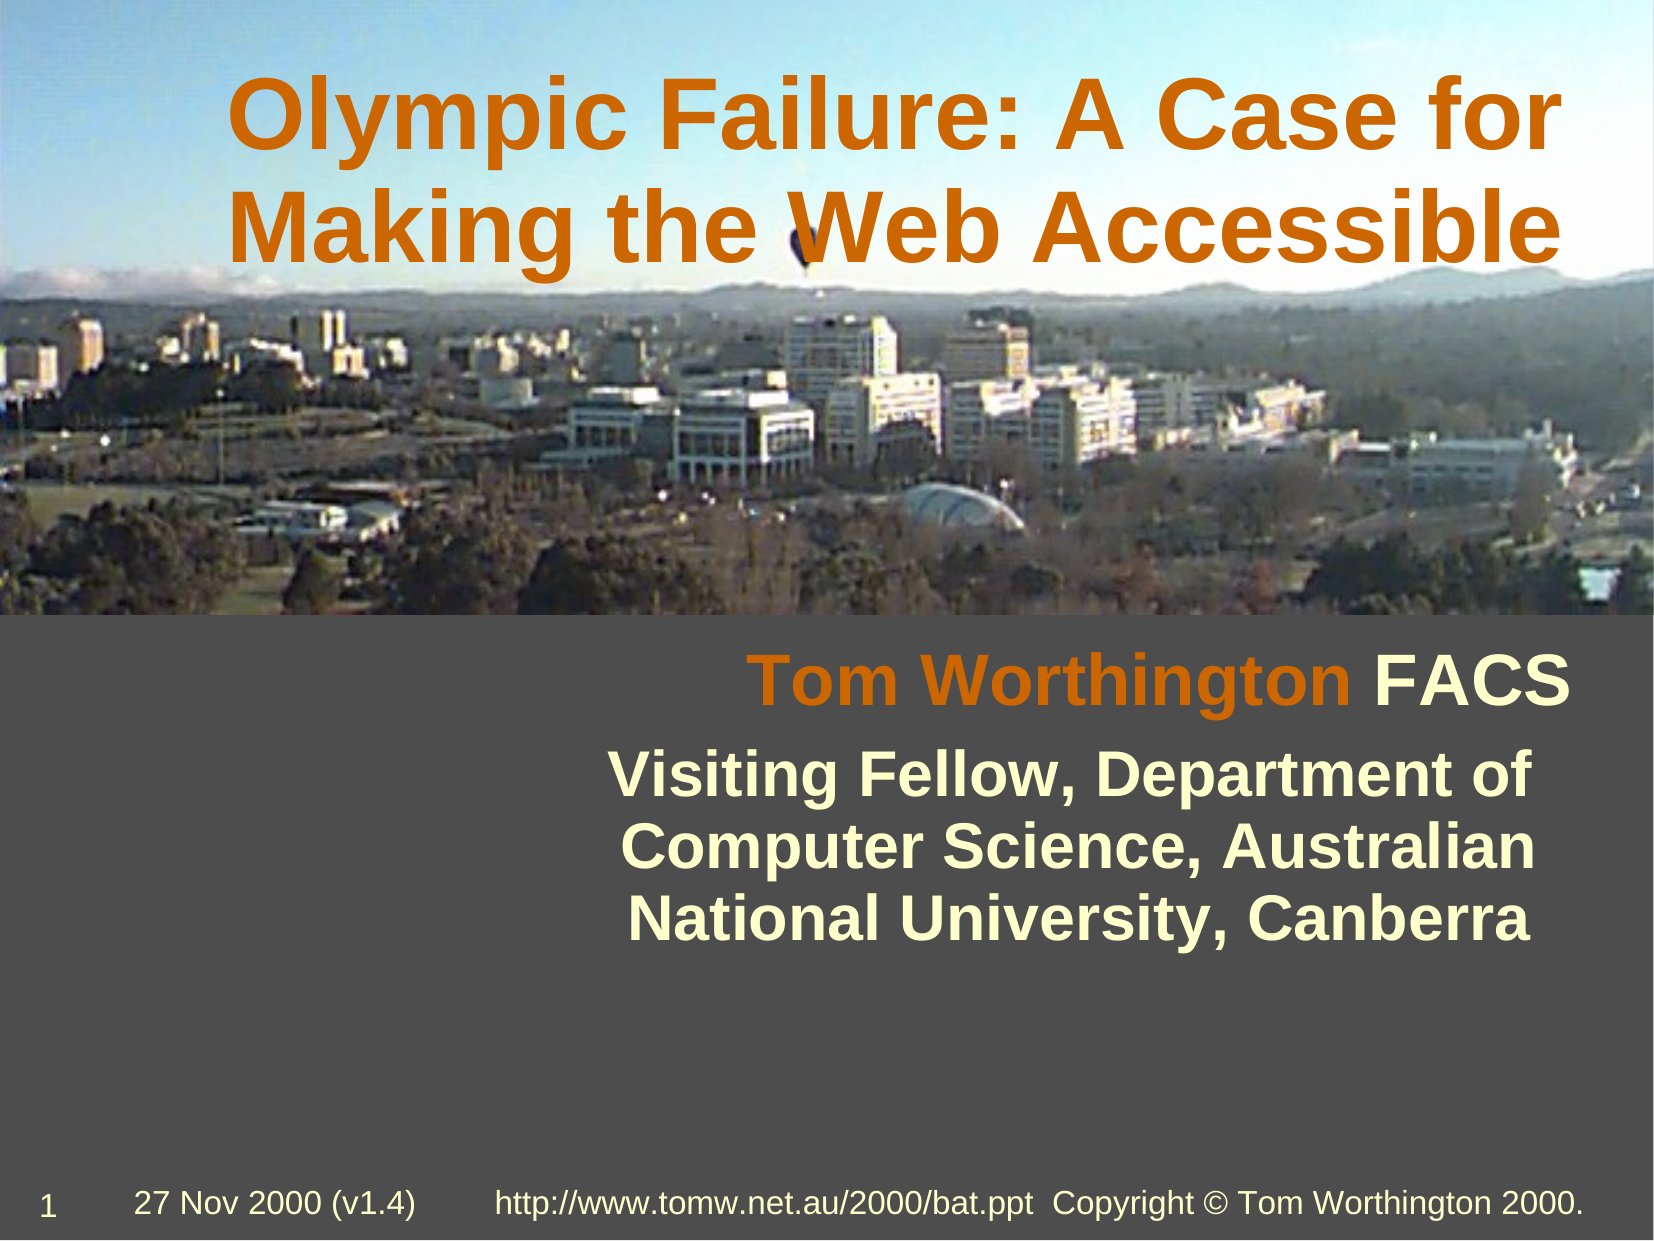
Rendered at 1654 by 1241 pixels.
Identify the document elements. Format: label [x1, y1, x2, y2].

picture [0, 0, 1654, 615]
